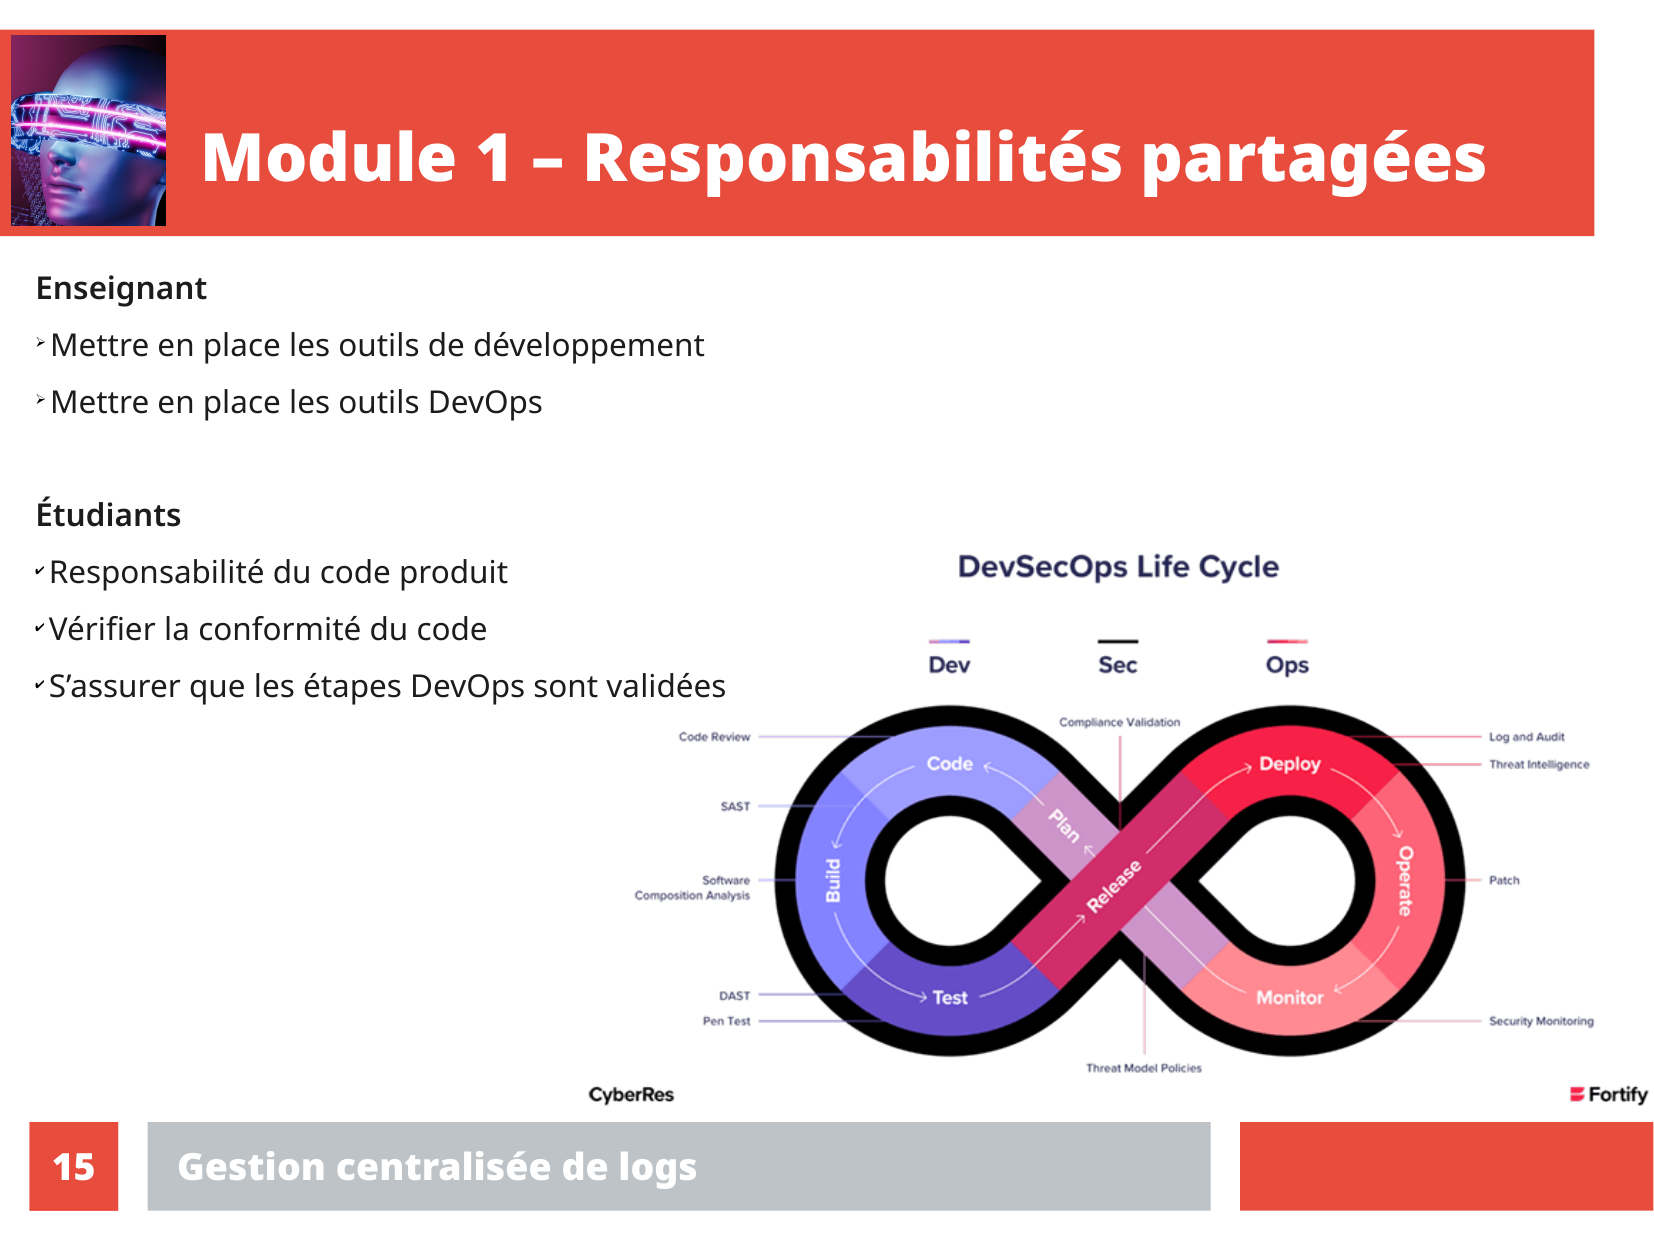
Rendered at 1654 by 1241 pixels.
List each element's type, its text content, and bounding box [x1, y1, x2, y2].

list Enseignant Mettre en place les outils de développement Mettre en place les outils DevOps Étudiants Responsabilité du code produit Vérifier la conformité du code S’assurer que les étapes DevOps sont validées [35, 265, 969, 709]
picture [11, 35, 166, 226]
title Module 1 – Responsabilités partagées [200, 53, 1571, 201]
picture [578, 538, 1654, 1110]
